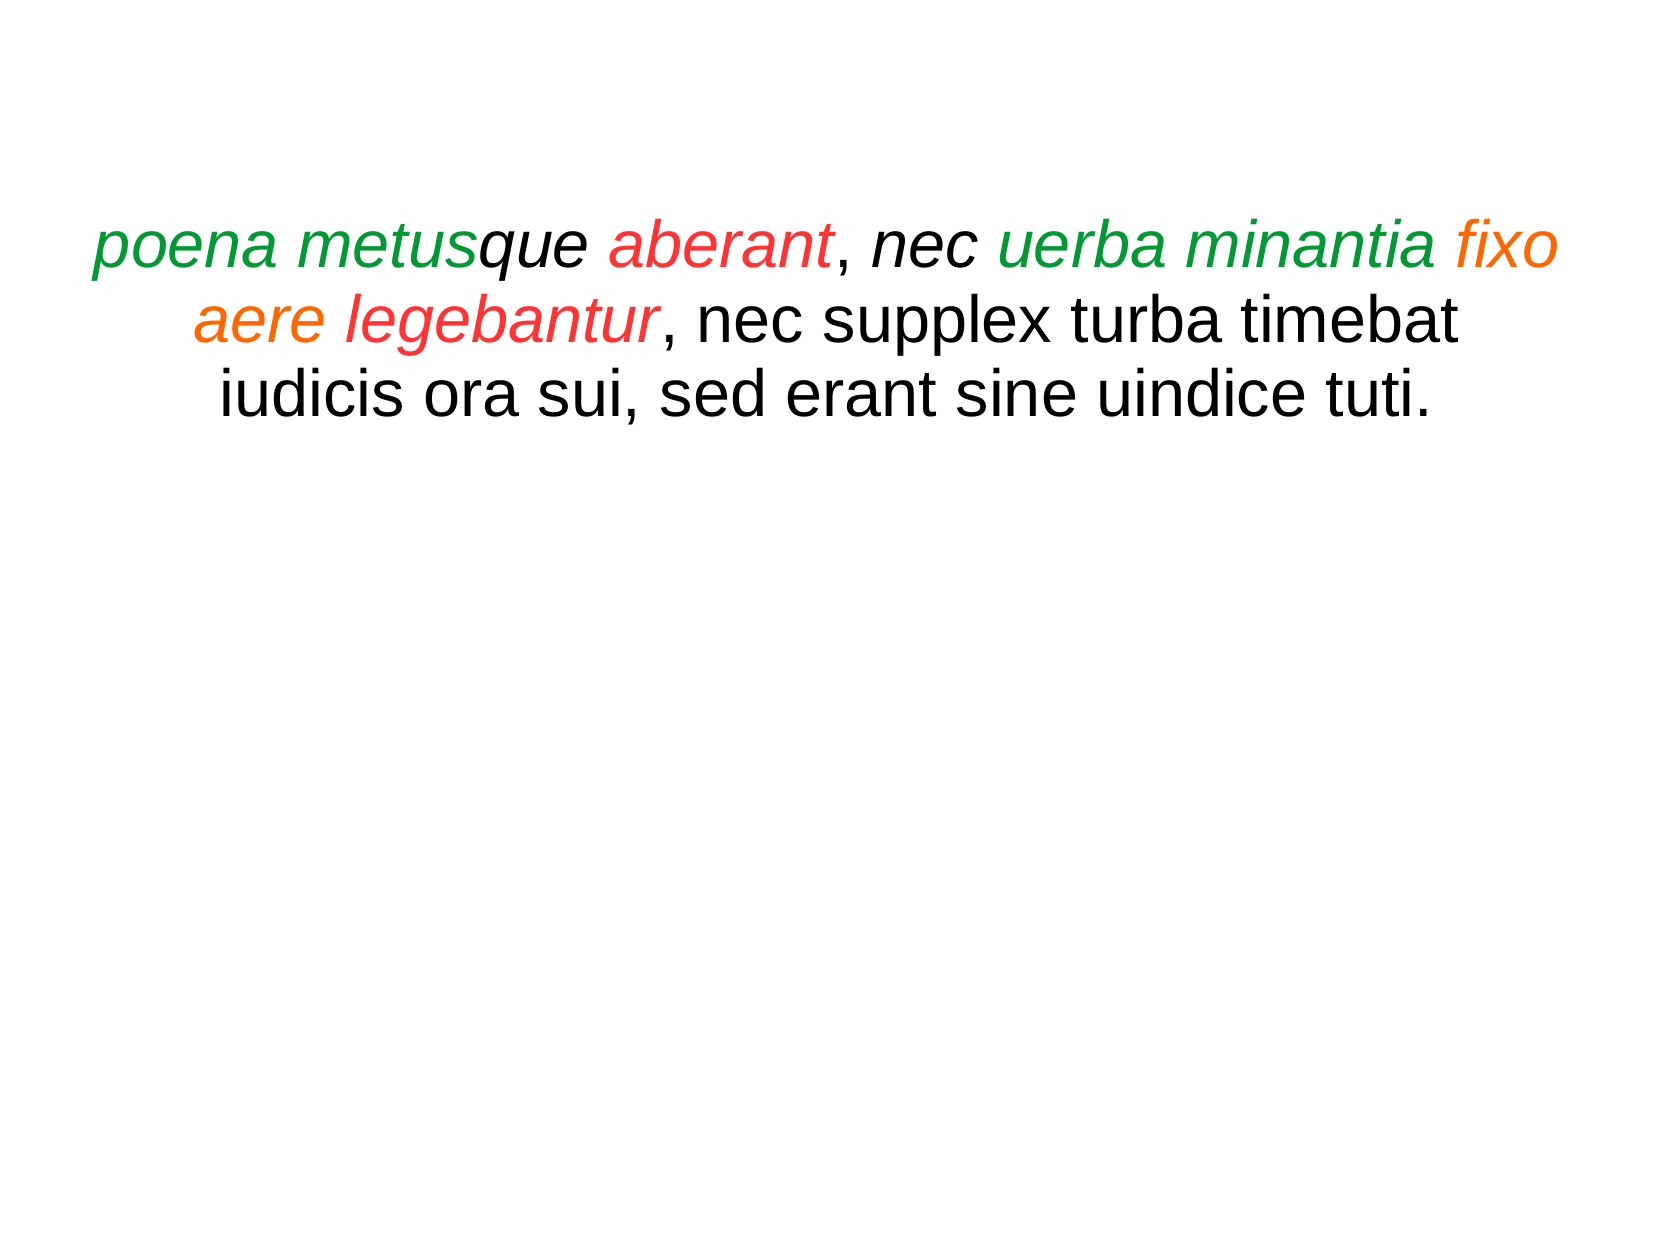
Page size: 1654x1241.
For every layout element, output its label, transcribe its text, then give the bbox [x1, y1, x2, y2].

title poena metusque aberant, nec uerba minantia fixo aere legebantur, nec supplex turba timebat iudicis ora sui, sed erant sine uindice tuti. [47, 35, 1607, 603]
